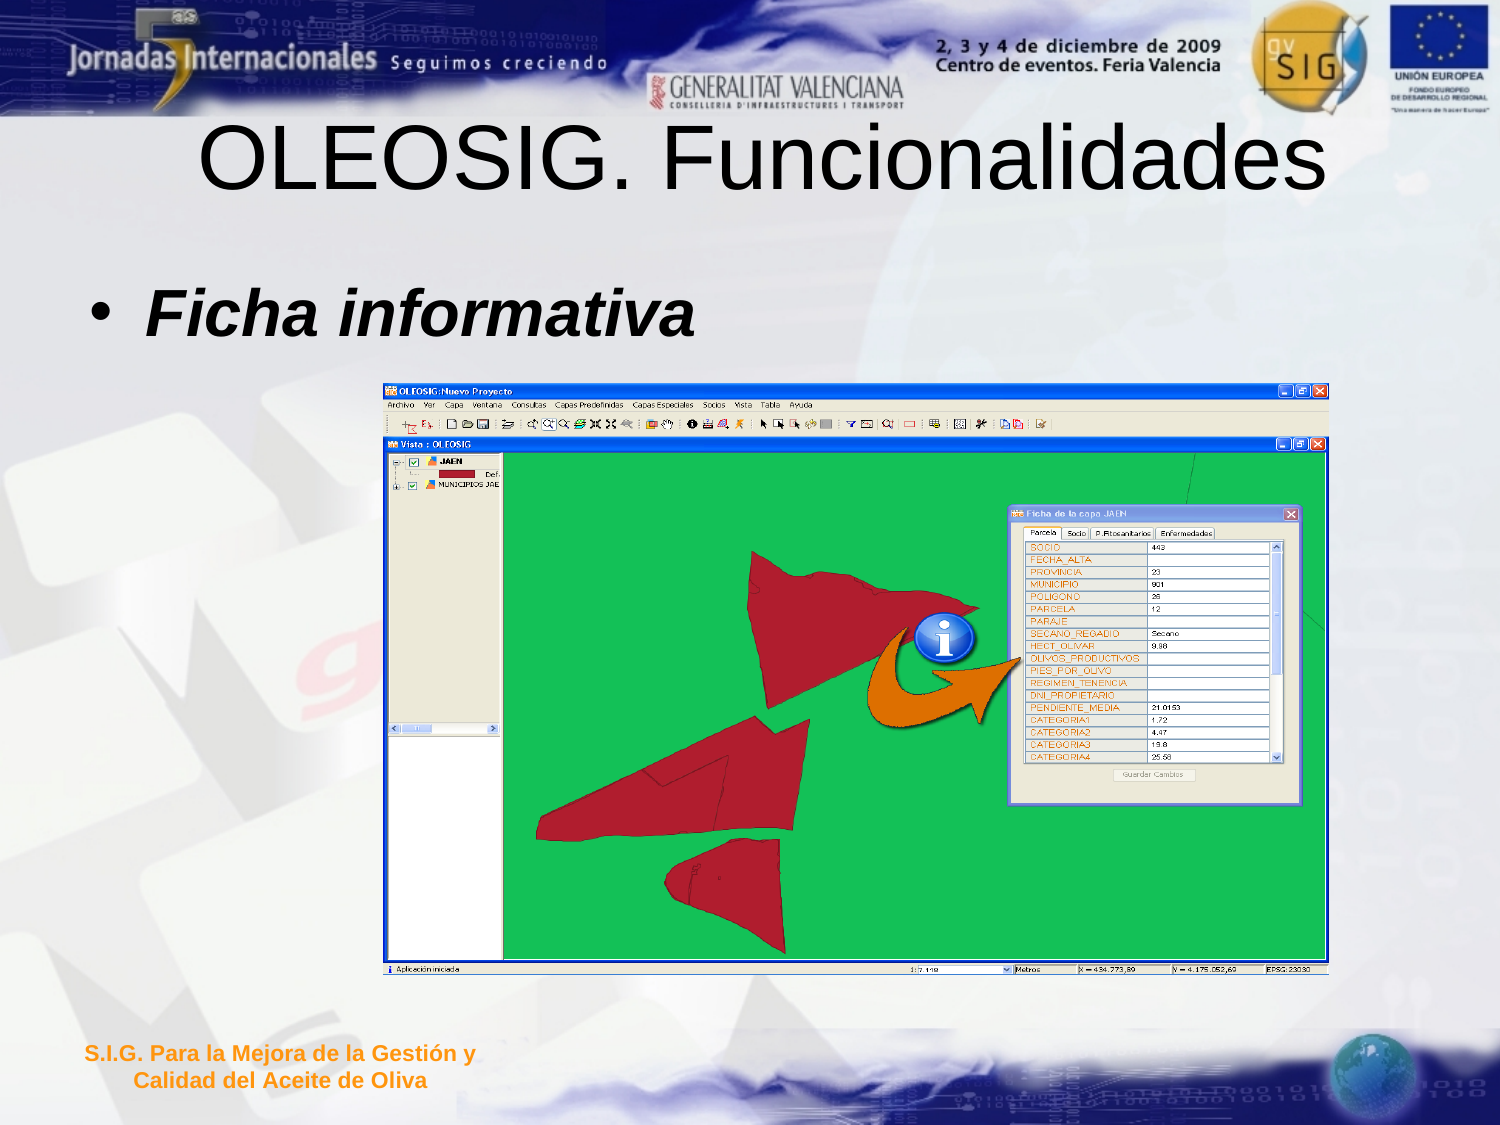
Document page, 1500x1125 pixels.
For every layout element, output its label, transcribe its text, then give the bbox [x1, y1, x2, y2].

title S.I.G. Para la Mejora de la Gestión y Calidad del Aceite de Oliva [59, 1003, 502, 1125]
title OLEOSIG. Funcionalidades [88, 59, 1439, 247]
picture [383, 383, 1329, 975]
picture [0, 0, 1500, 1125]
list Ficha informativa [75, 262, 1426, 1006]
